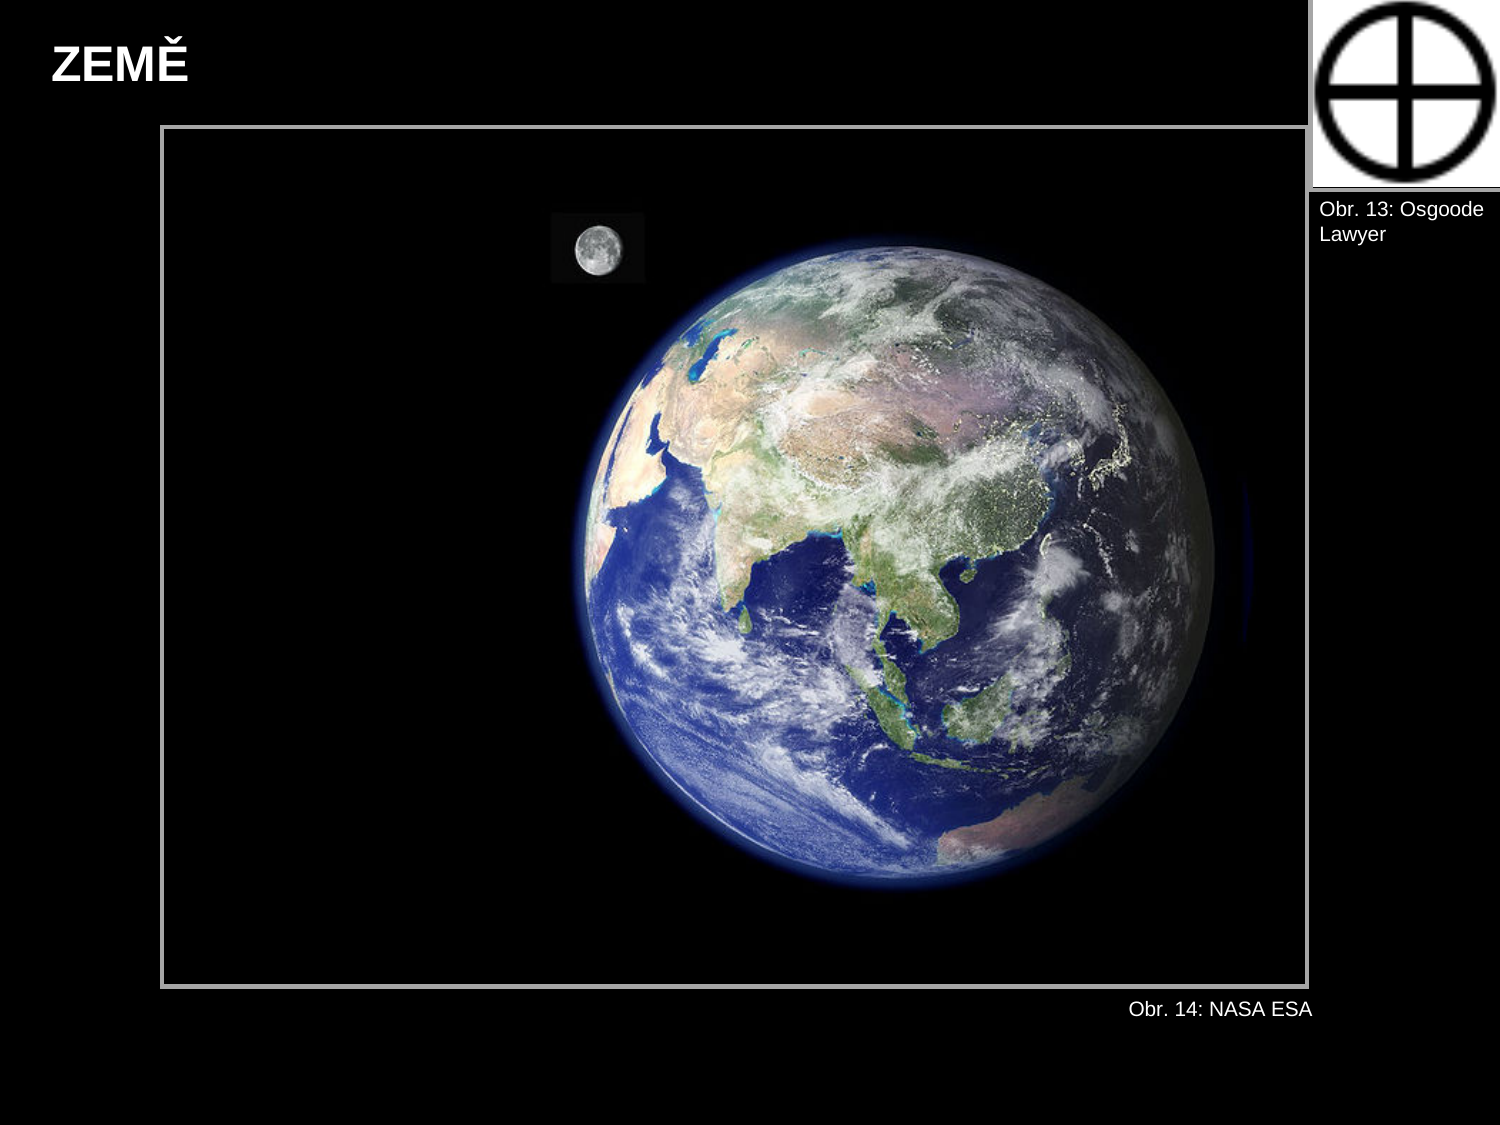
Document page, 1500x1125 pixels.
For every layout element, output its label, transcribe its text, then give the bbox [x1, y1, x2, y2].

text_box Obr. 13: Osgoode Lawyer [1304, 187, 1500, 253]
text_box Obr. 14: NASA ESA [1113, 987, 1328, 1029]
text_box ZEMĚ [36, 23, 205, 99]
picture [1312, 0, 1500, 187]
picture [164, 128, 1305, 985]
